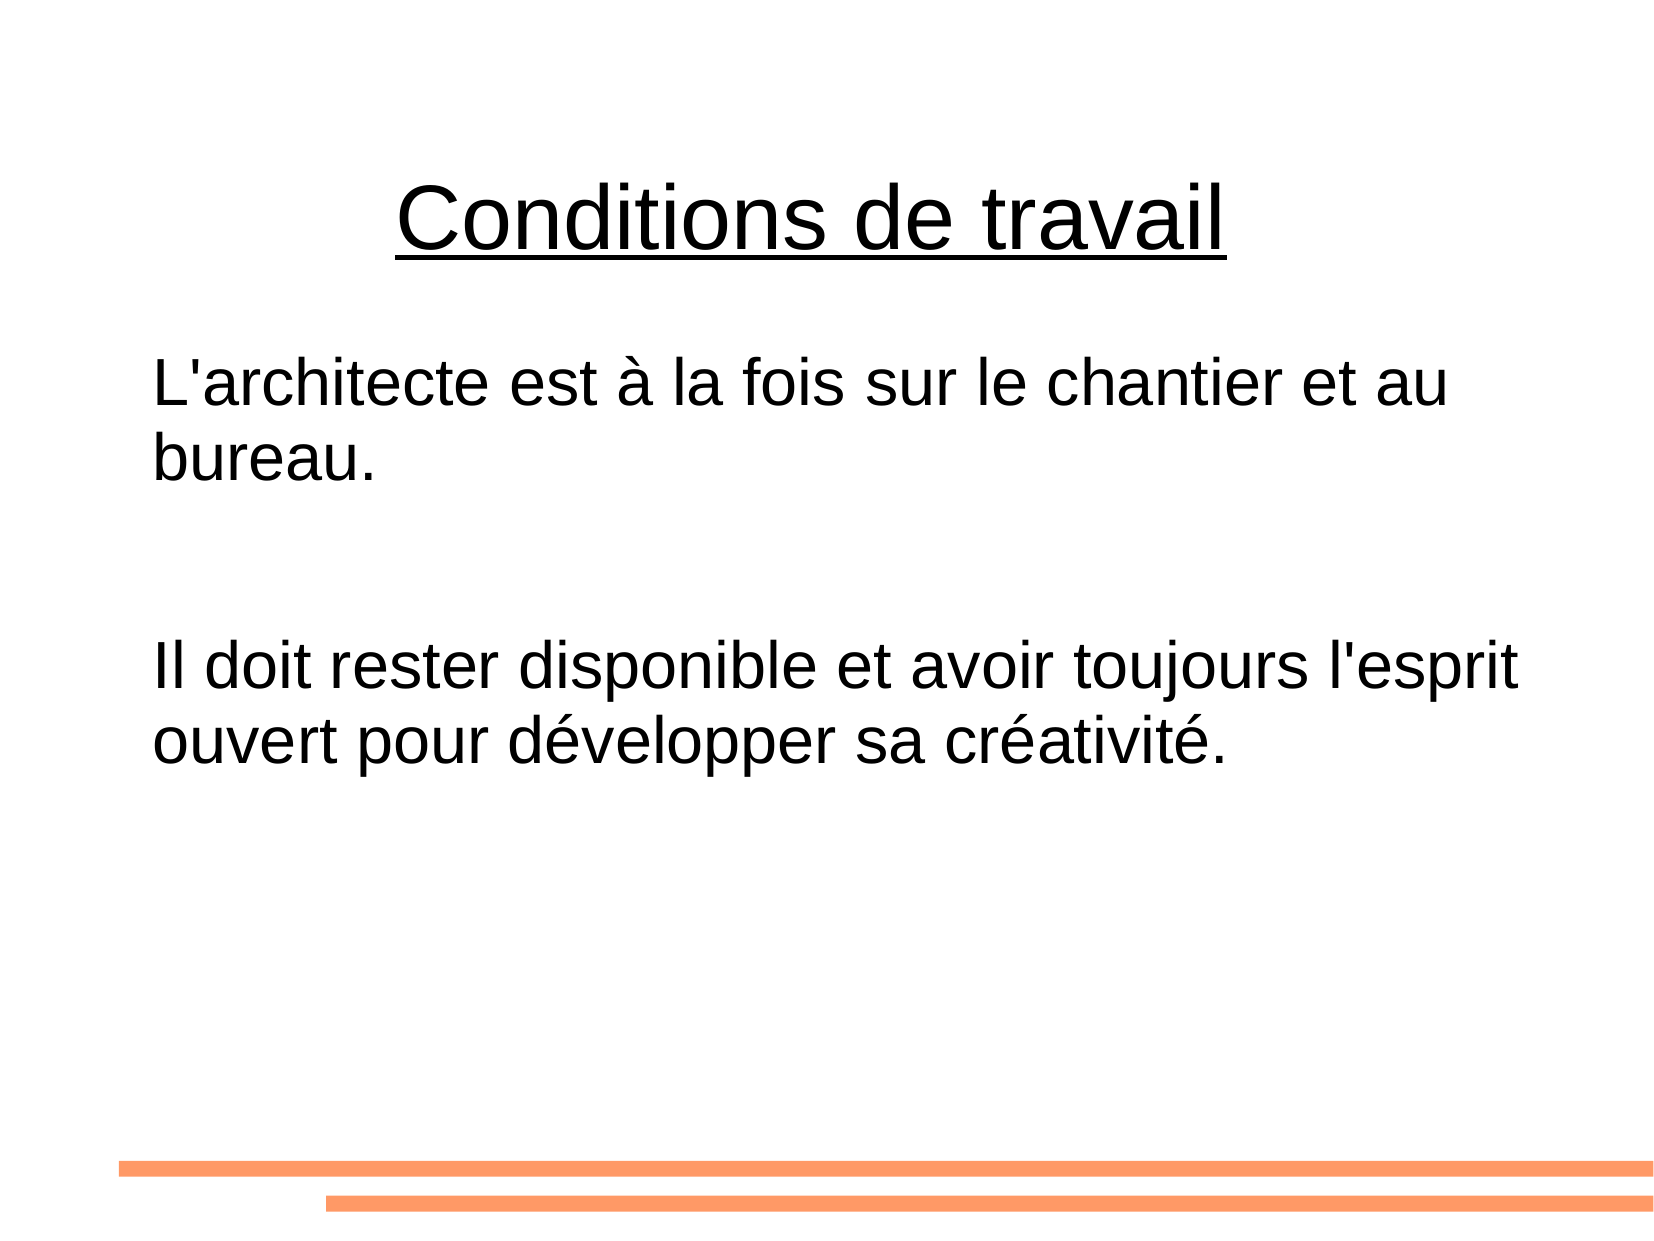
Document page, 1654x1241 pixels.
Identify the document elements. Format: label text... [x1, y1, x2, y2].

list L'architecte est à la fois sur le chantier et au bureau. Il doit rester disponible et avoir toujours l'esprit ouvert pour développer sa créativité. [152, 344, 1534, 1127]
title Conditions de travail [88, 114, 1534, 322]
